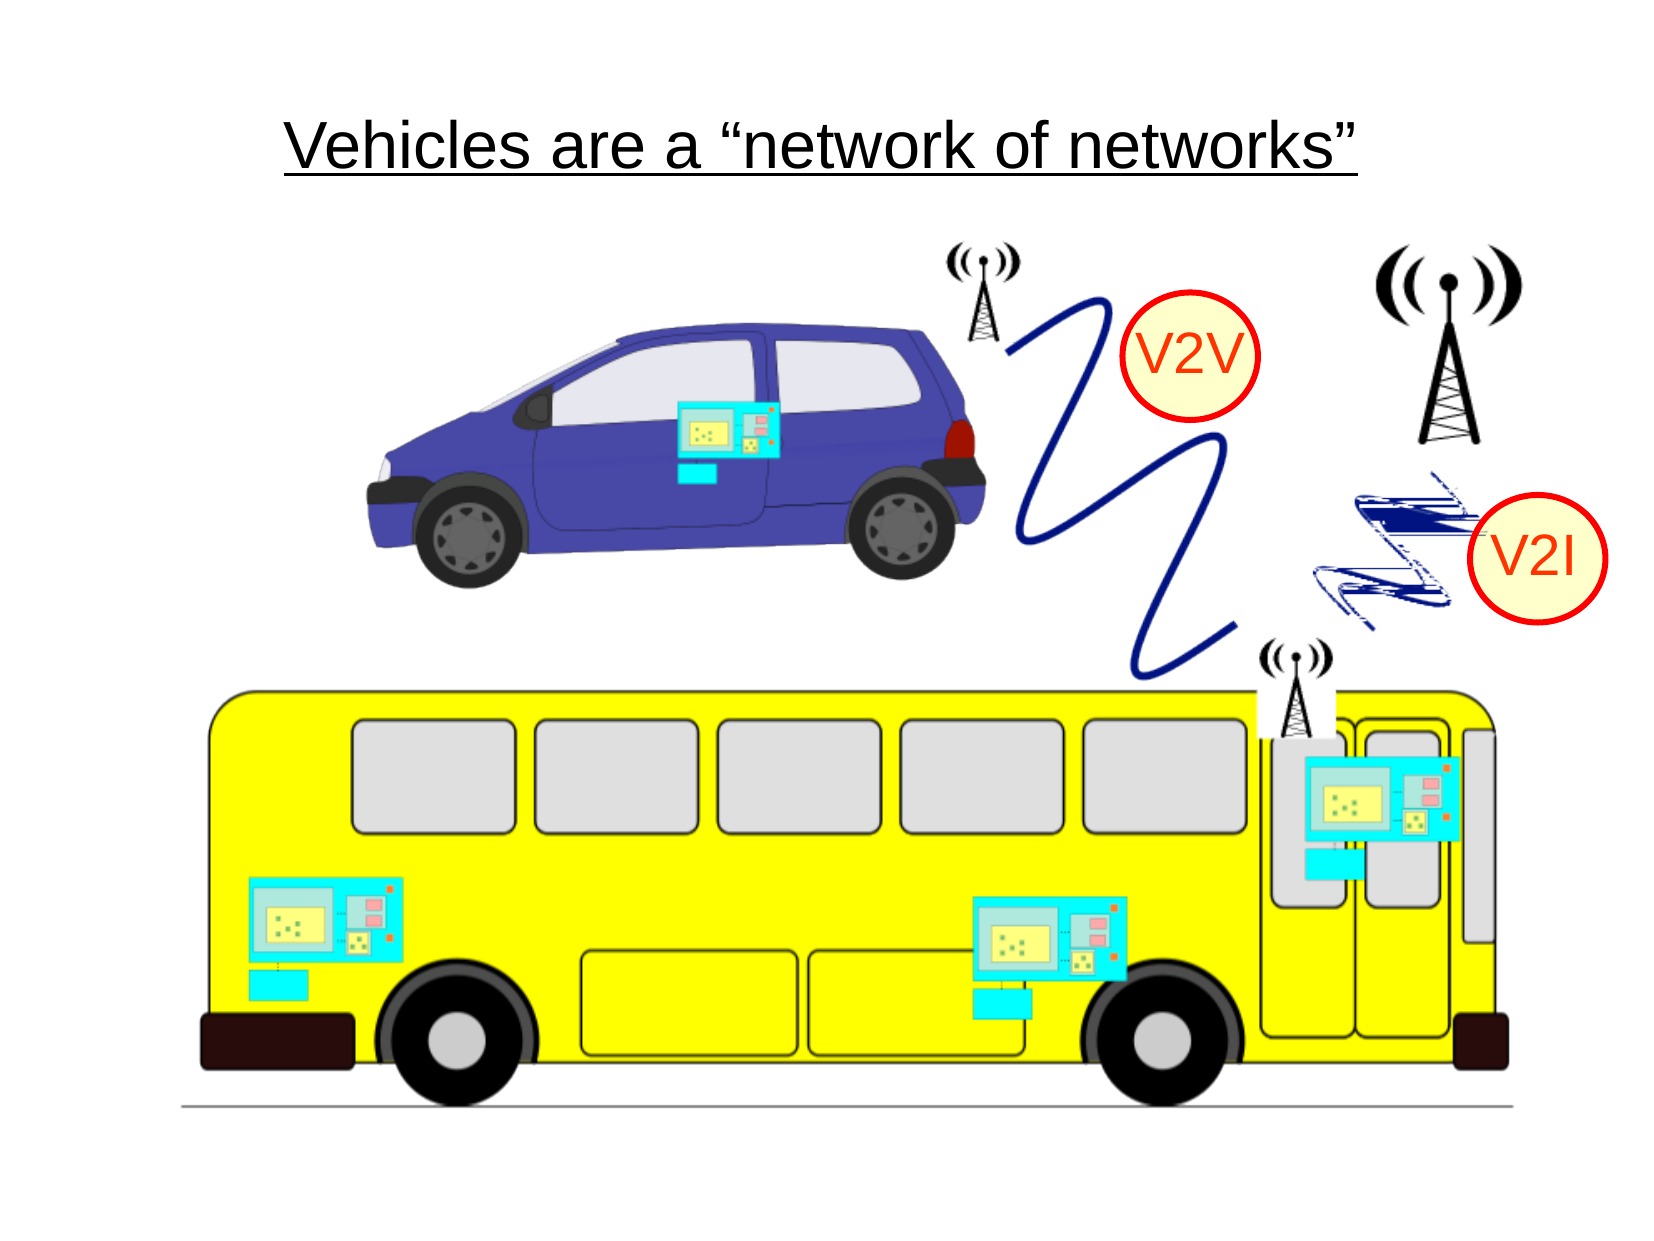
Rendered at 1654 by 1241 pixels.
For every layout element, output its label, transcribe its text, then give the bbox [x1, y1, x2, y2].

text_box V2I [1475, 515, 1487, 532]
text_box V2V [1241, 313, 1261, 400]
picture [69, 26, 1654, 1241]
text_box [1470, 494, 1606, 623]
text_box V2I [1589, 584, 1601, 602]
text_box V2V [1120, 313, 1139, 400]
text_box [1122, 292, 1258, 421]
text_box V2I [1589, 515, 1601, 533]
text_box V2I [1475, 585, 1487, 602]
title Vehicles are a “network of networks” [281, 42, 1360, 250]
